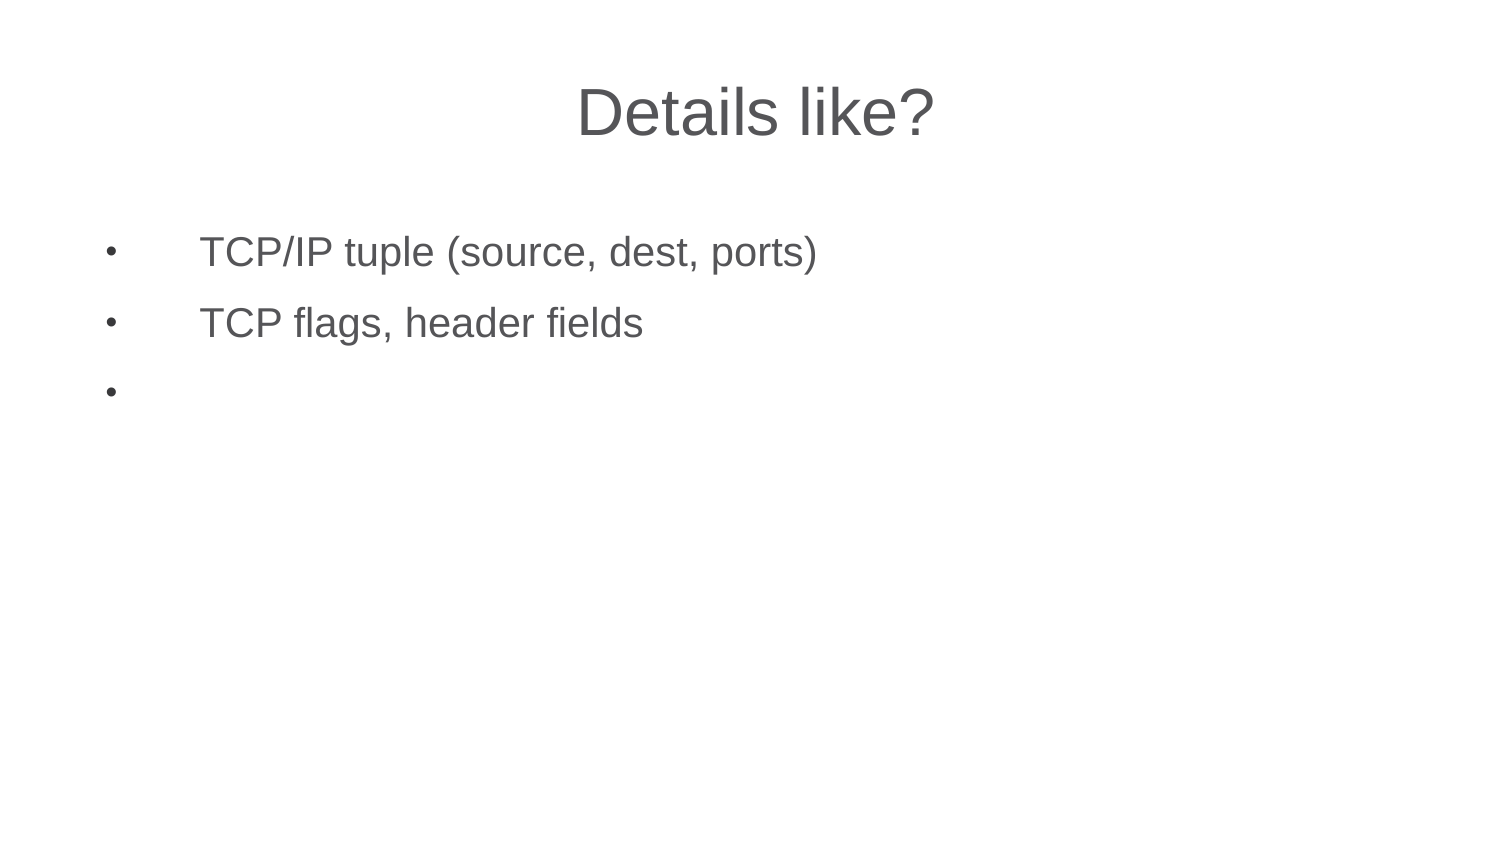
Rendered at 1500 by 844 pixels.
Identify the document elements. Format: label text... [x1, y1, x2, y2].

title Details like? [71, 55, 1441, 177]
list TCP/IP tuple (source, dest, ports) TCP flags, header fields [71, 221, 1441, 741]
